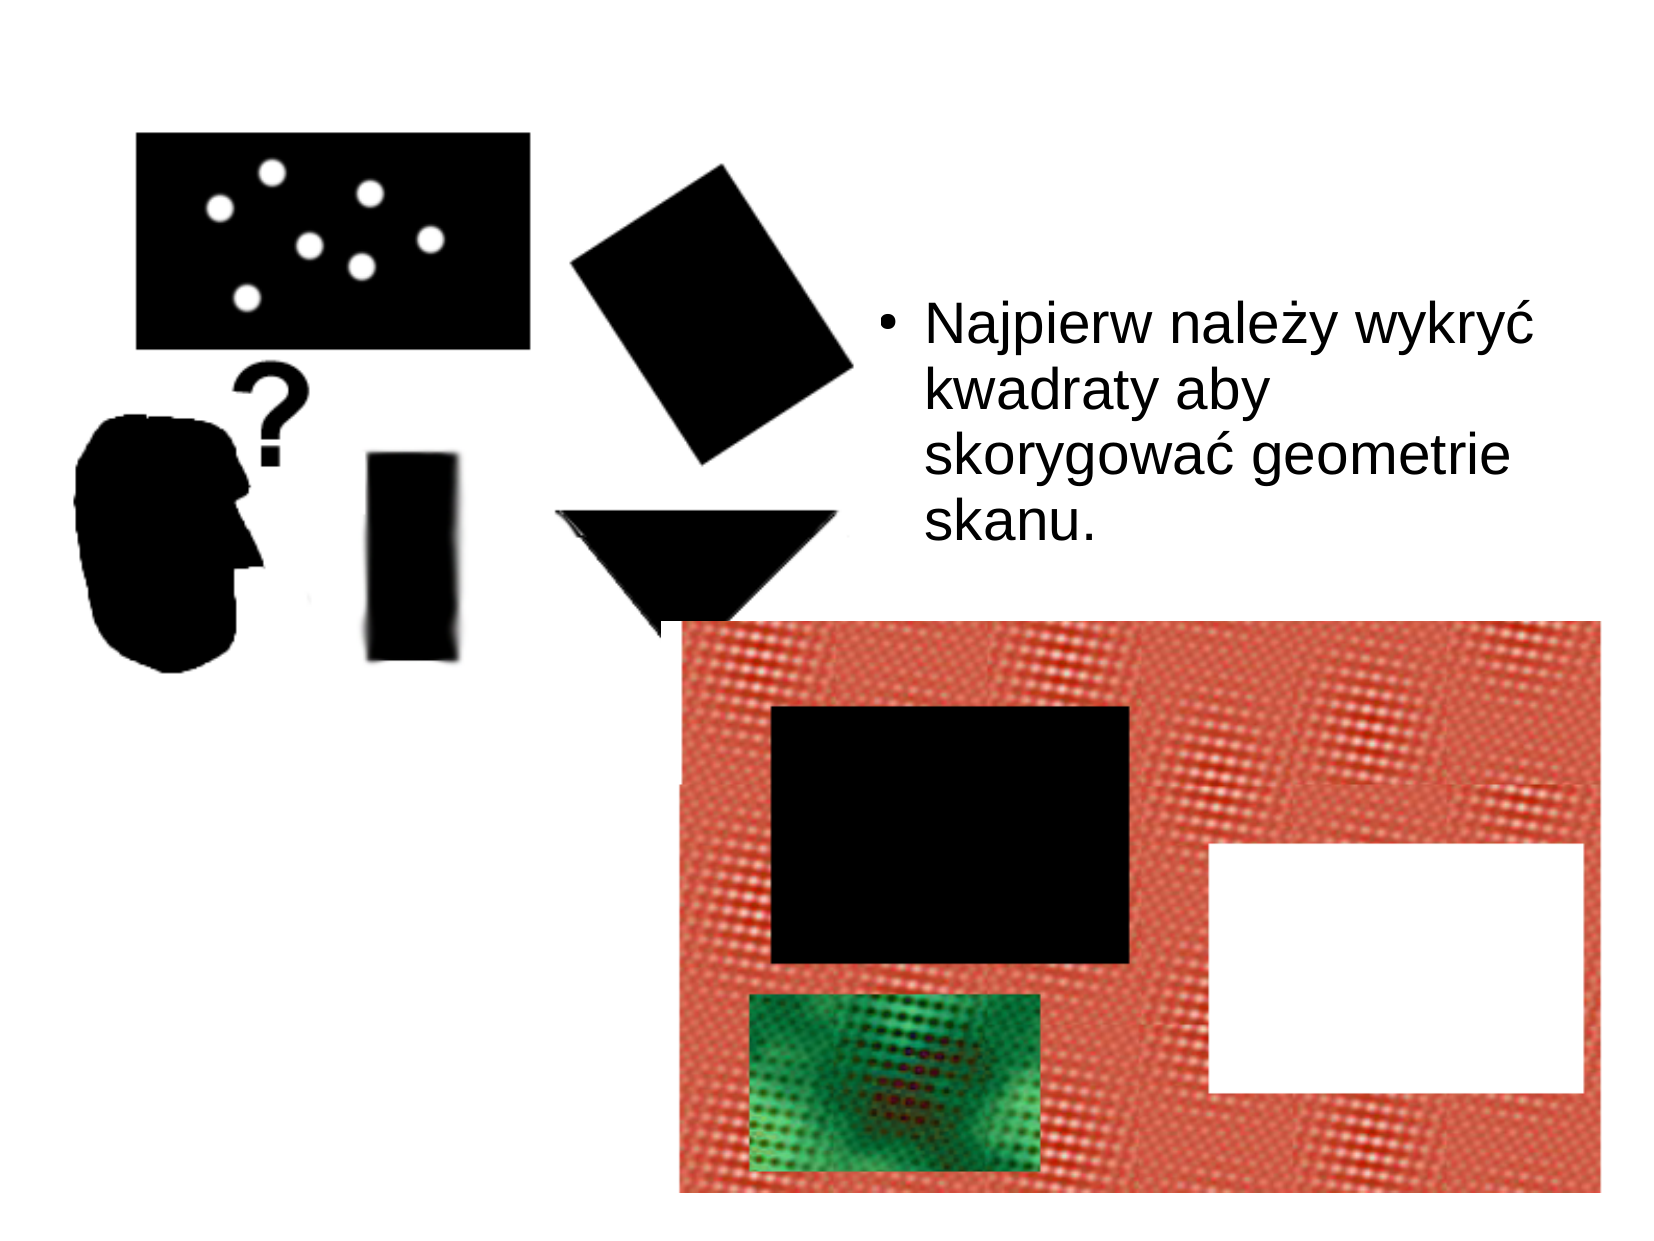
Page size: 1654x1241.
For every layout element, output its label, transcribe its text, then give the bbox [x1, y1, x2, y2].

picture [47, 81, 1623, 1193]
list Najpierw należy wykryć kwadraty aby skorygować geometrie skanu. [881, 290, 1571, 556]
